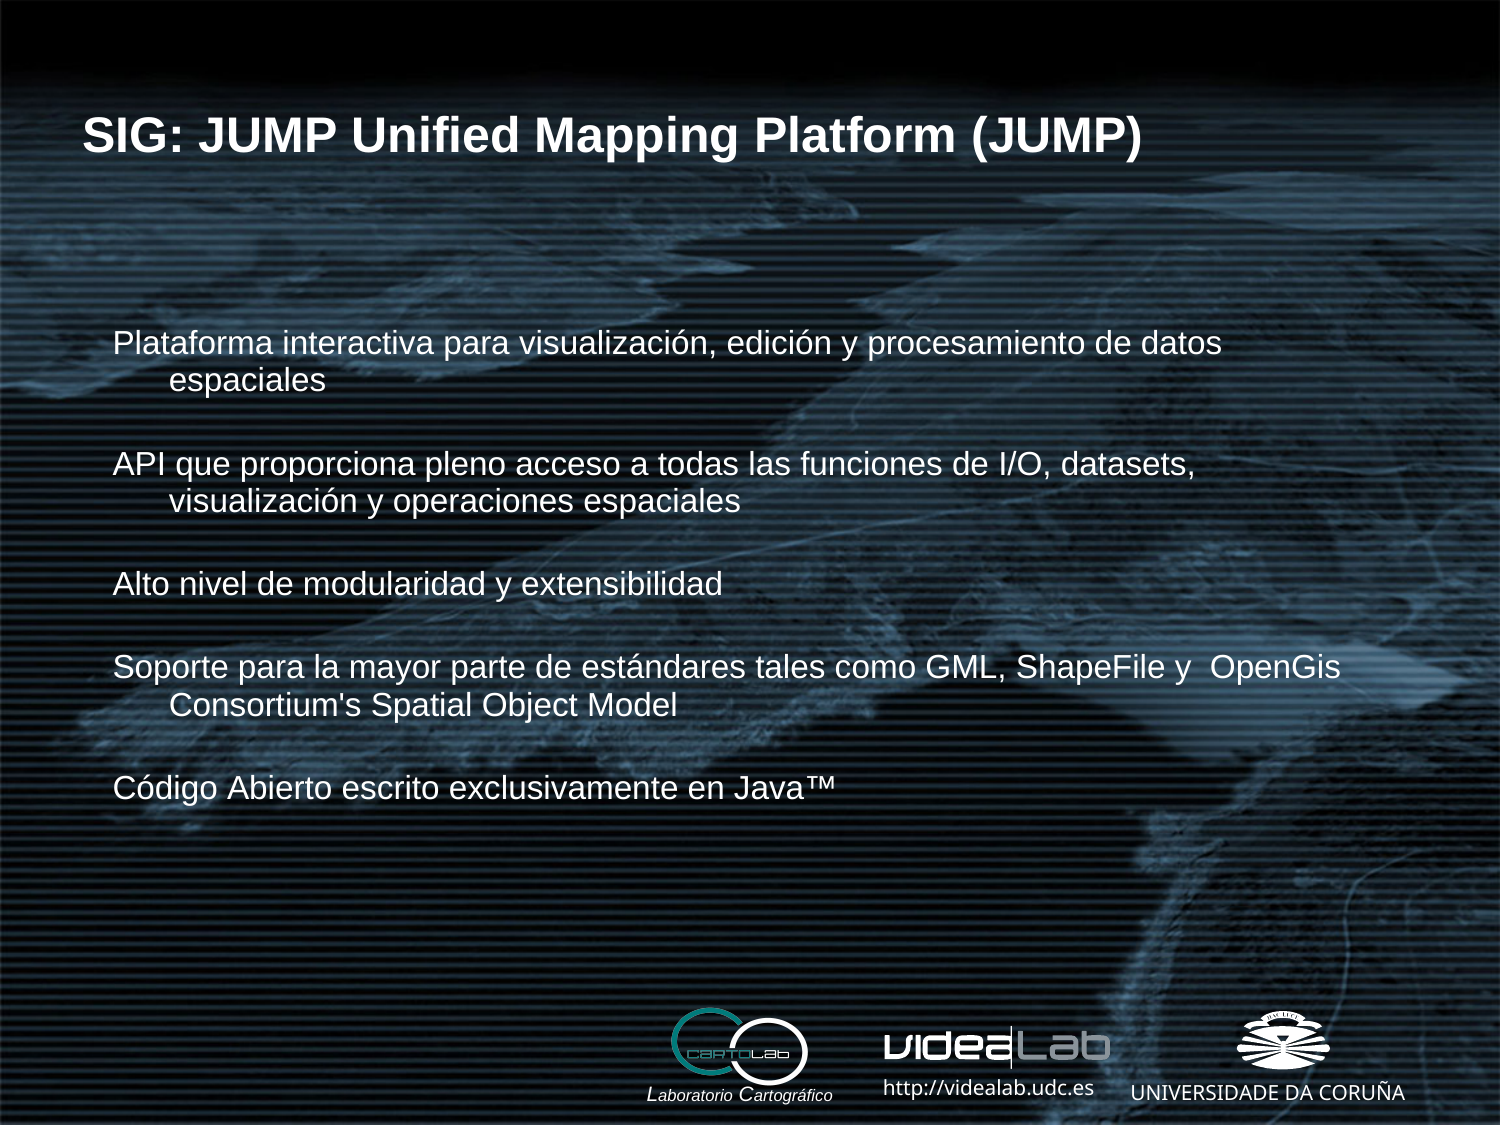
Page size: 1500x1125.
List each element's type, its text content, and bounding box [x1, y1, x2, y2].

picture [0, 0, 1500, 1125]
list Plataforma interactiva para visualización, edición y procesamiento de datos espaciales API que proporciona pleno acceso a todas las funciones de I/O, datasets, visualización y operaciones espaciales Alto nivel de modularidad y extensibilidad Soporte para la mayor parte de estándares tales como GML, ShapeFile y OpenGis Consortium's Spatial Object Model Código Abierto escrito exclusivamente en Java™ [112, 325, 1388, 1001]
text_box SIG: JUMP Unified Mapping Platform (JUMP) [82, 106, 1359, 164]
text_box [59, 59, 1418, 325]
